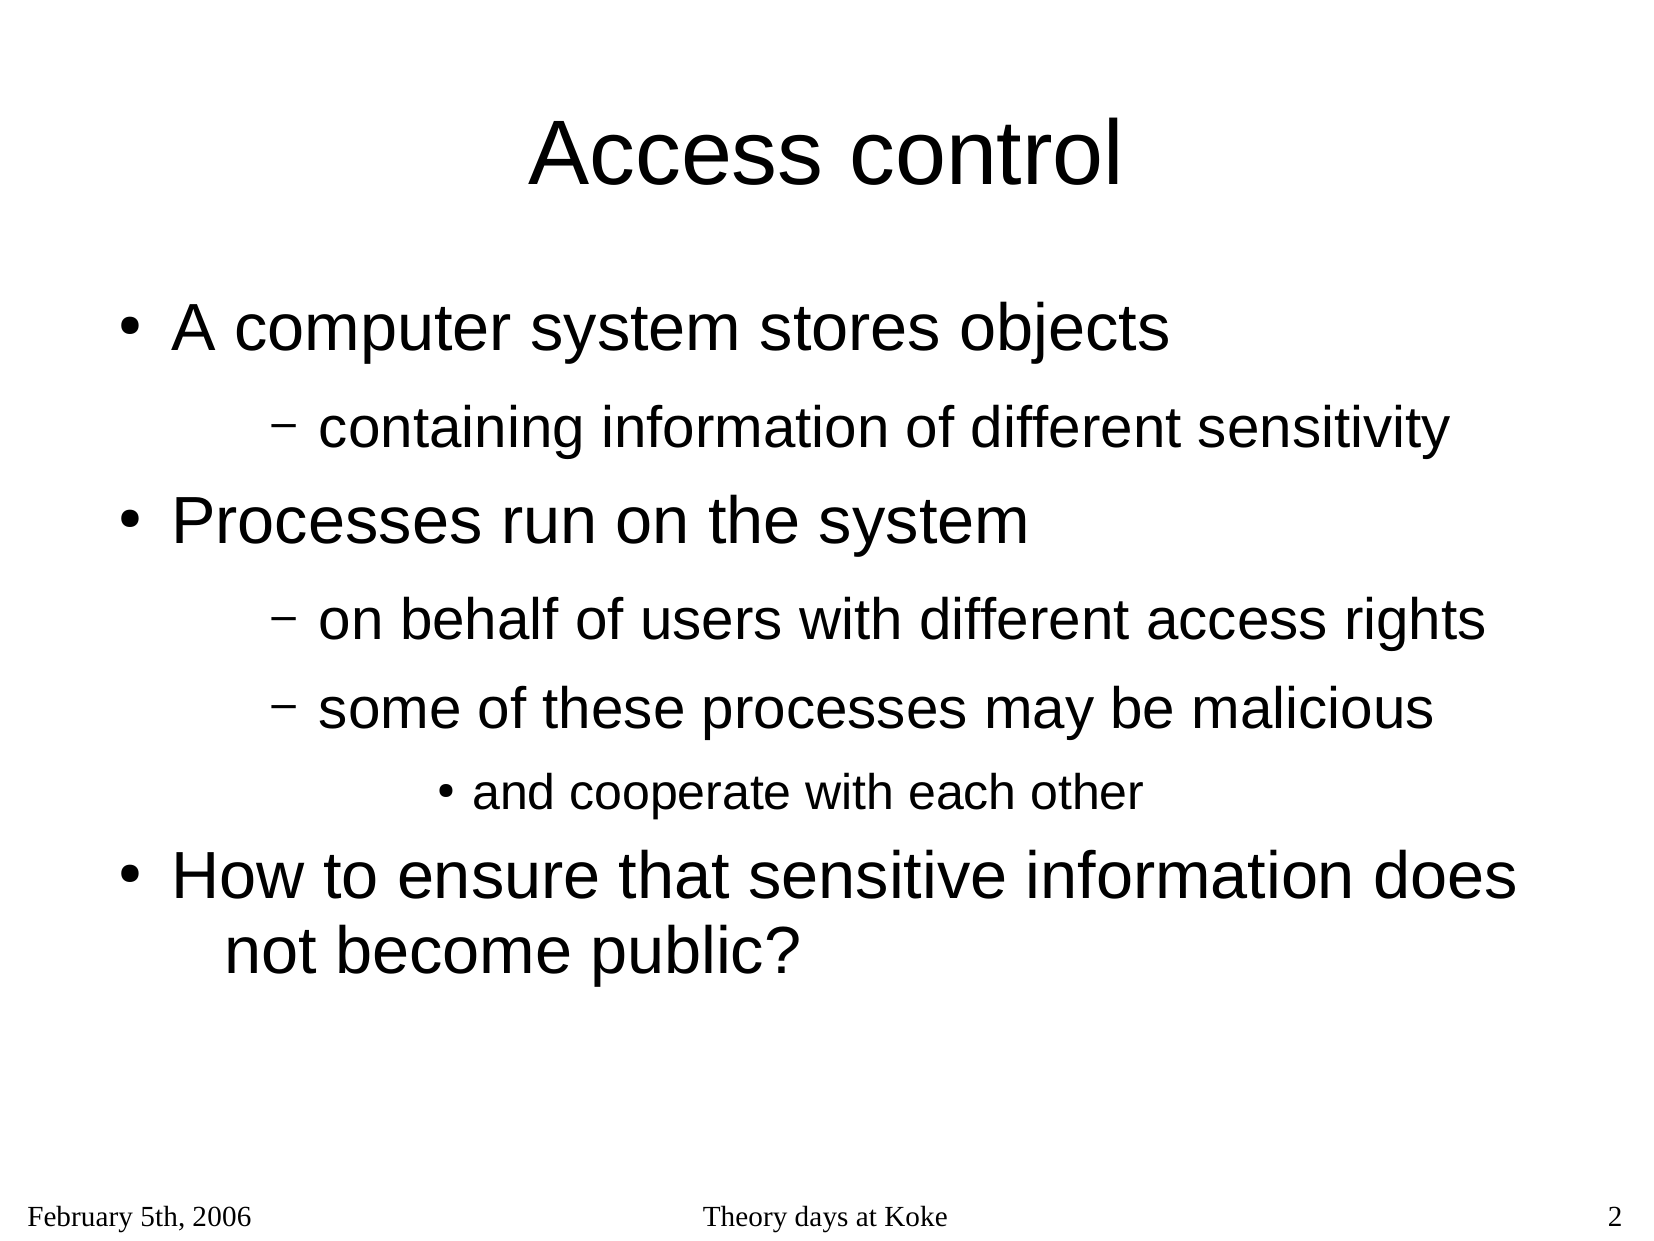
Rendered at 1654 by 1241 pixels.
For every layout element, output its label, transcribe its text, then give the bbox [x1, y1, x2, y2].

title Access control [82, 49, 1571, 257]
list A computer system stores objects containing information of different sensitivity Processes run on the system on behalf of users with different access rights some of these processes may be malicious and cooperate with each other How to ensure that sensitive information does not become public? [82, 290, 1571, 1109]
